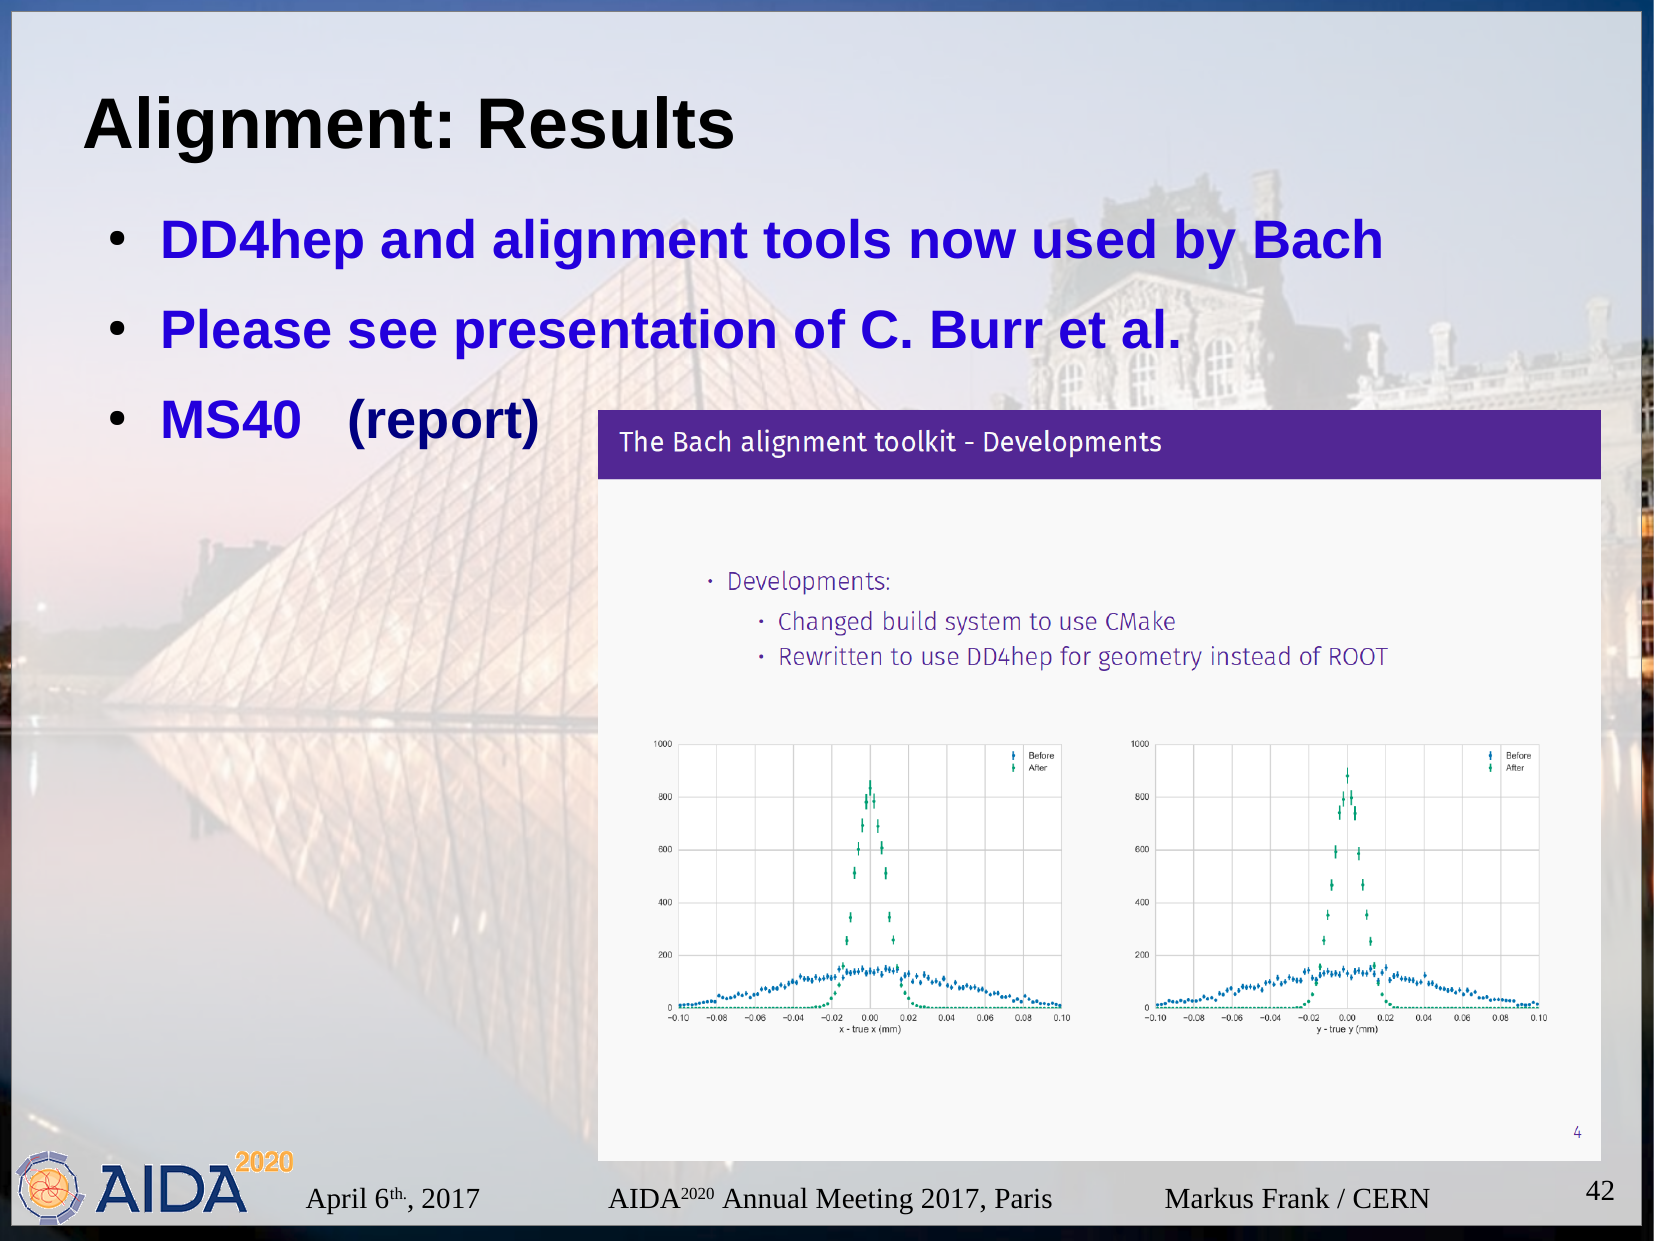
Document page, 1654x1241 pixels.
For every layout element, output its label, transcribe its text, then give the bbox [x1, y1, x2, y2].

title Alignment: Results [82, 19, 1536, 227]
list DD4hep and alignment tools now used by Bach Please see presentation of C. Burr et al. MS40 (report) [90, 209, 1546, 929]
picture [0, 0, 1654, 1241]
